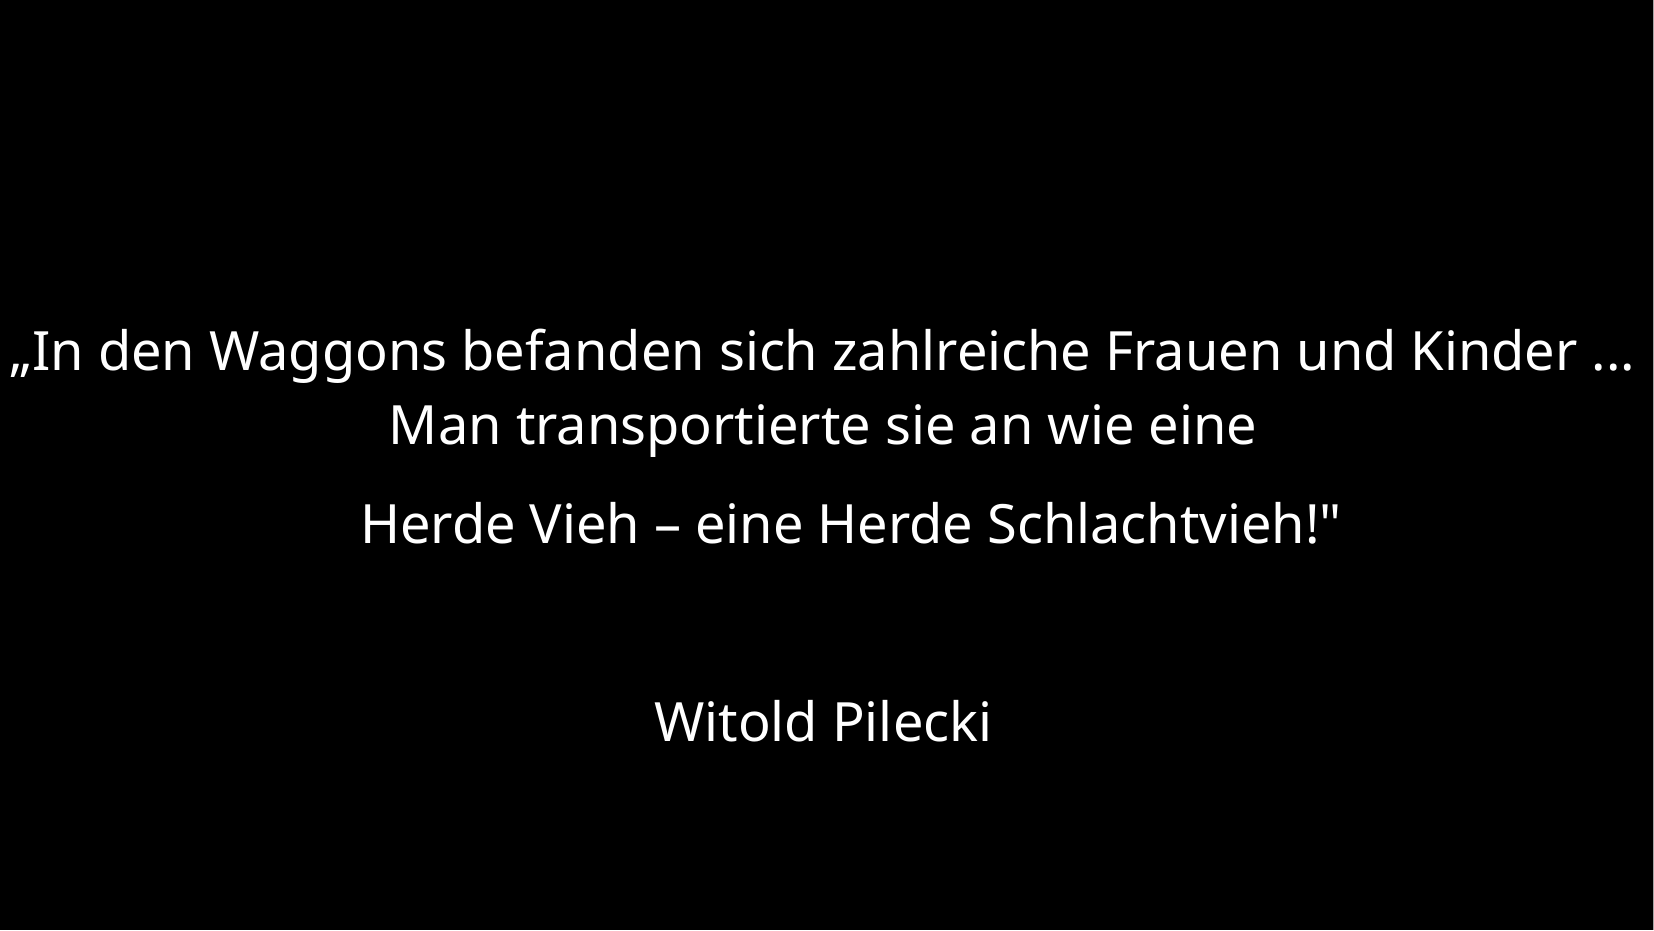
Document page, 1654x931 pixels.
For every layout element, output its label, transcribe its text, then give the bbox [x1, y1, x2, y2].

text_box „In den Waggons befanden sich zahlreiche Frauen und Kinder ... Man transportierte sie an wie eine Herde Vieh – eine Herde Schlachtvieh!" Witold Pilecki [0, 206, 1654, 873]
